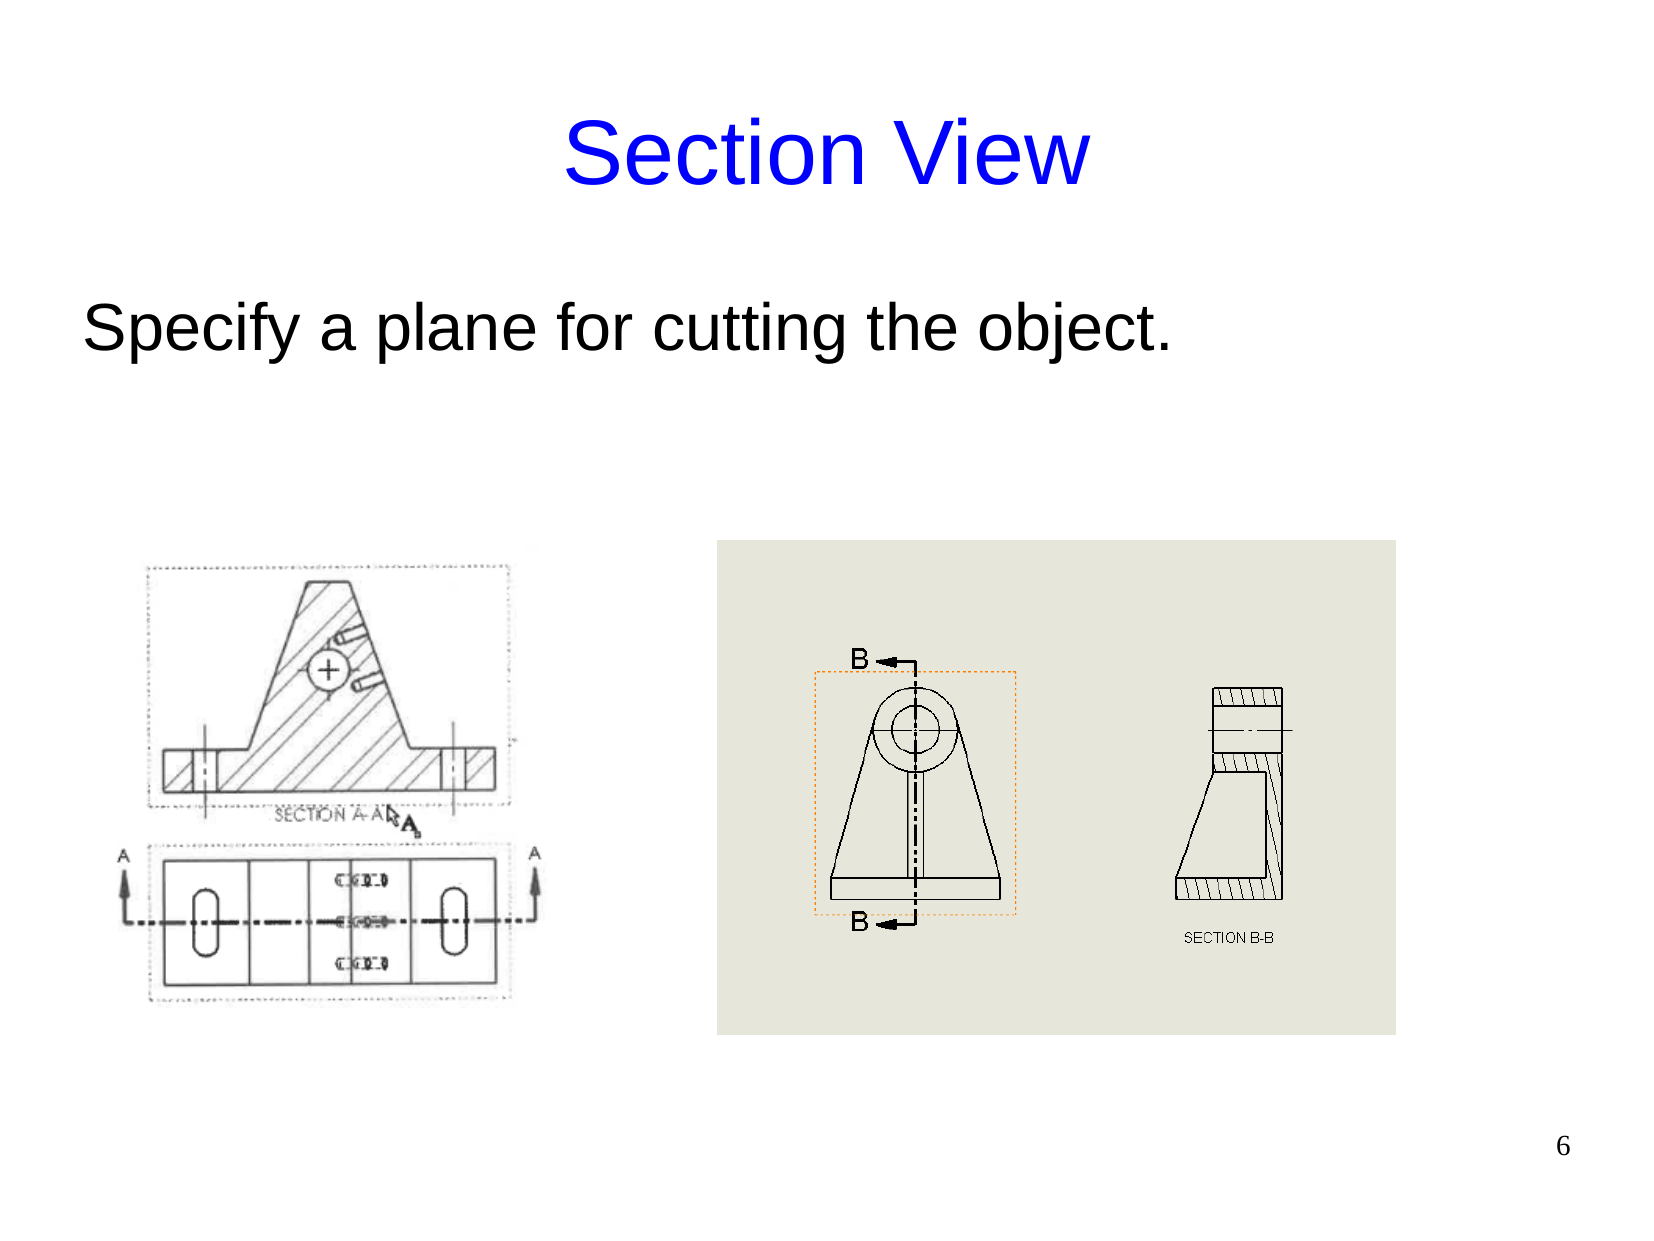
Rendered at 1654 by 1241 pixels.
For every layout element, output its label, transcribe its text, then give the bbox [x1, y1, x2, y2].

list Specify a plane for cutting the object. [82, 290, 1538, 1010]
title Section View [82, 49, 1571, 257]
picture [717, 540, 1396, 1035]
picture [108, 543, 559, 1010]
